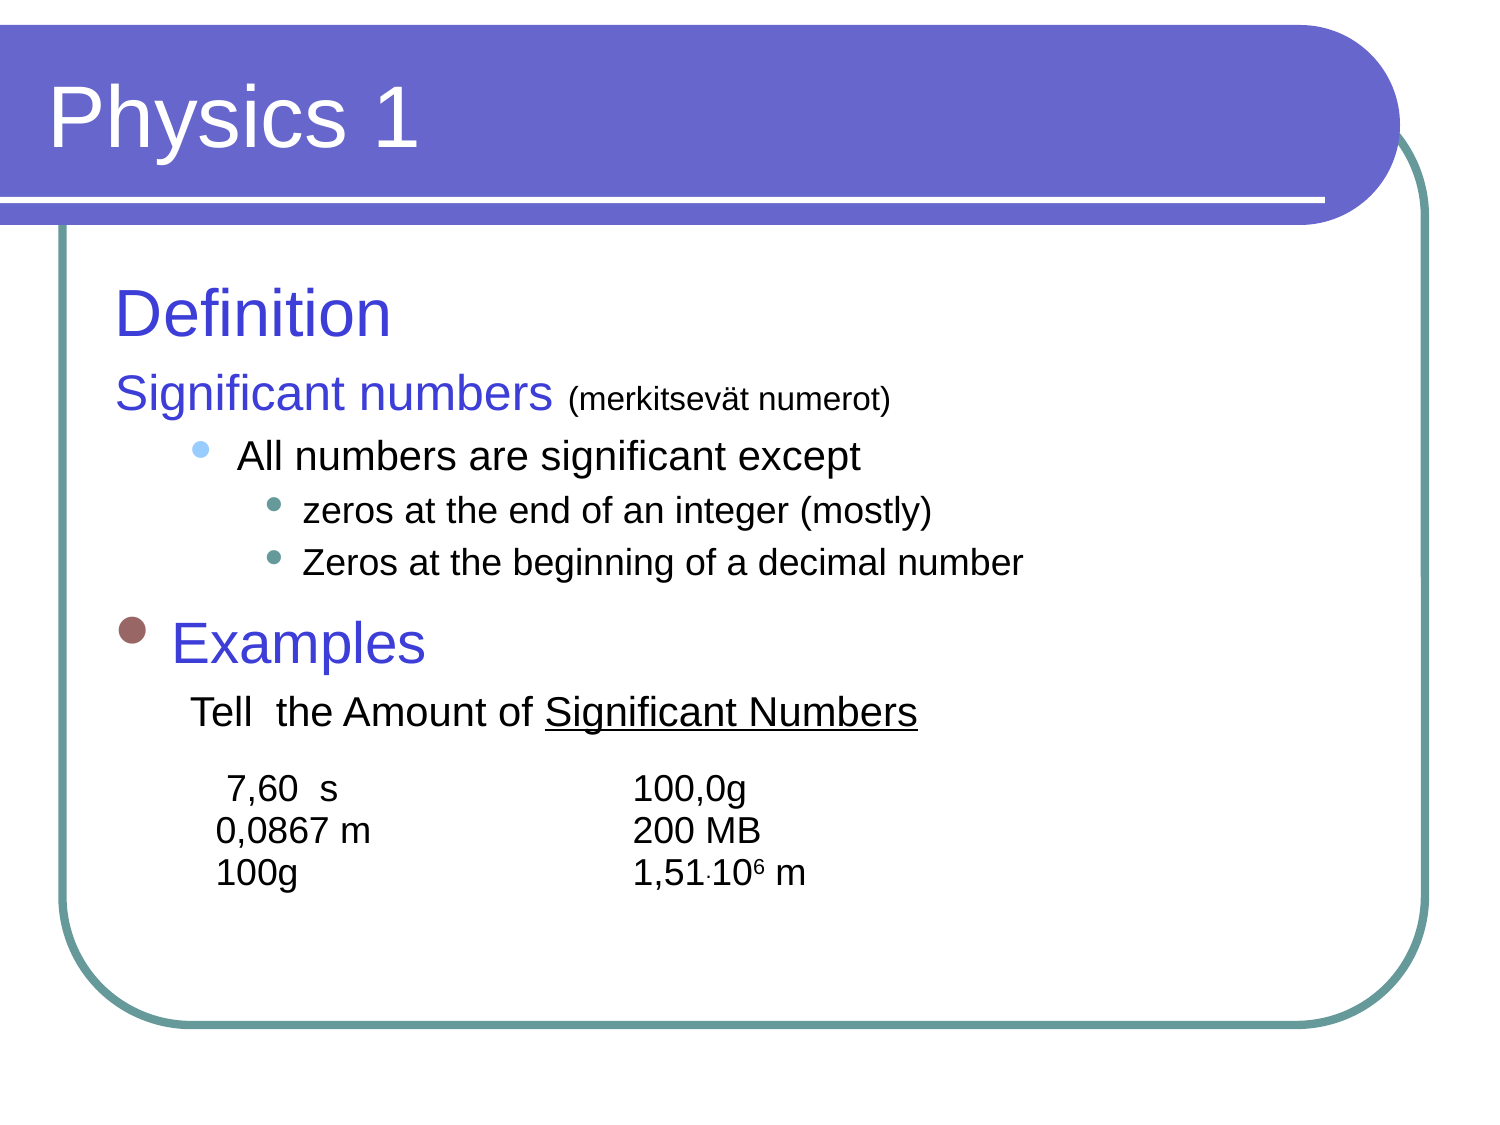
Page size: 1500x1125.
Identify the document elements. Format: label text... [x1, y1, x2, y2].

title Physics 1 [32, 37, 1347, 188]
list Definition Significant numbers (merkitsevät numerot) All numbers are significant except zeros at the end of an integer (mostly) Zeros at the beginning of a decimal number Examples Tell the Amount of Significant Numbers [99, 262, 1400, 988]
table_header 100,0g 200 MB 1,51.106 m [619, 761, 1033, 907]
table_header 7,60 s 0,0867 m 100g [202, 761, 618, 907]
